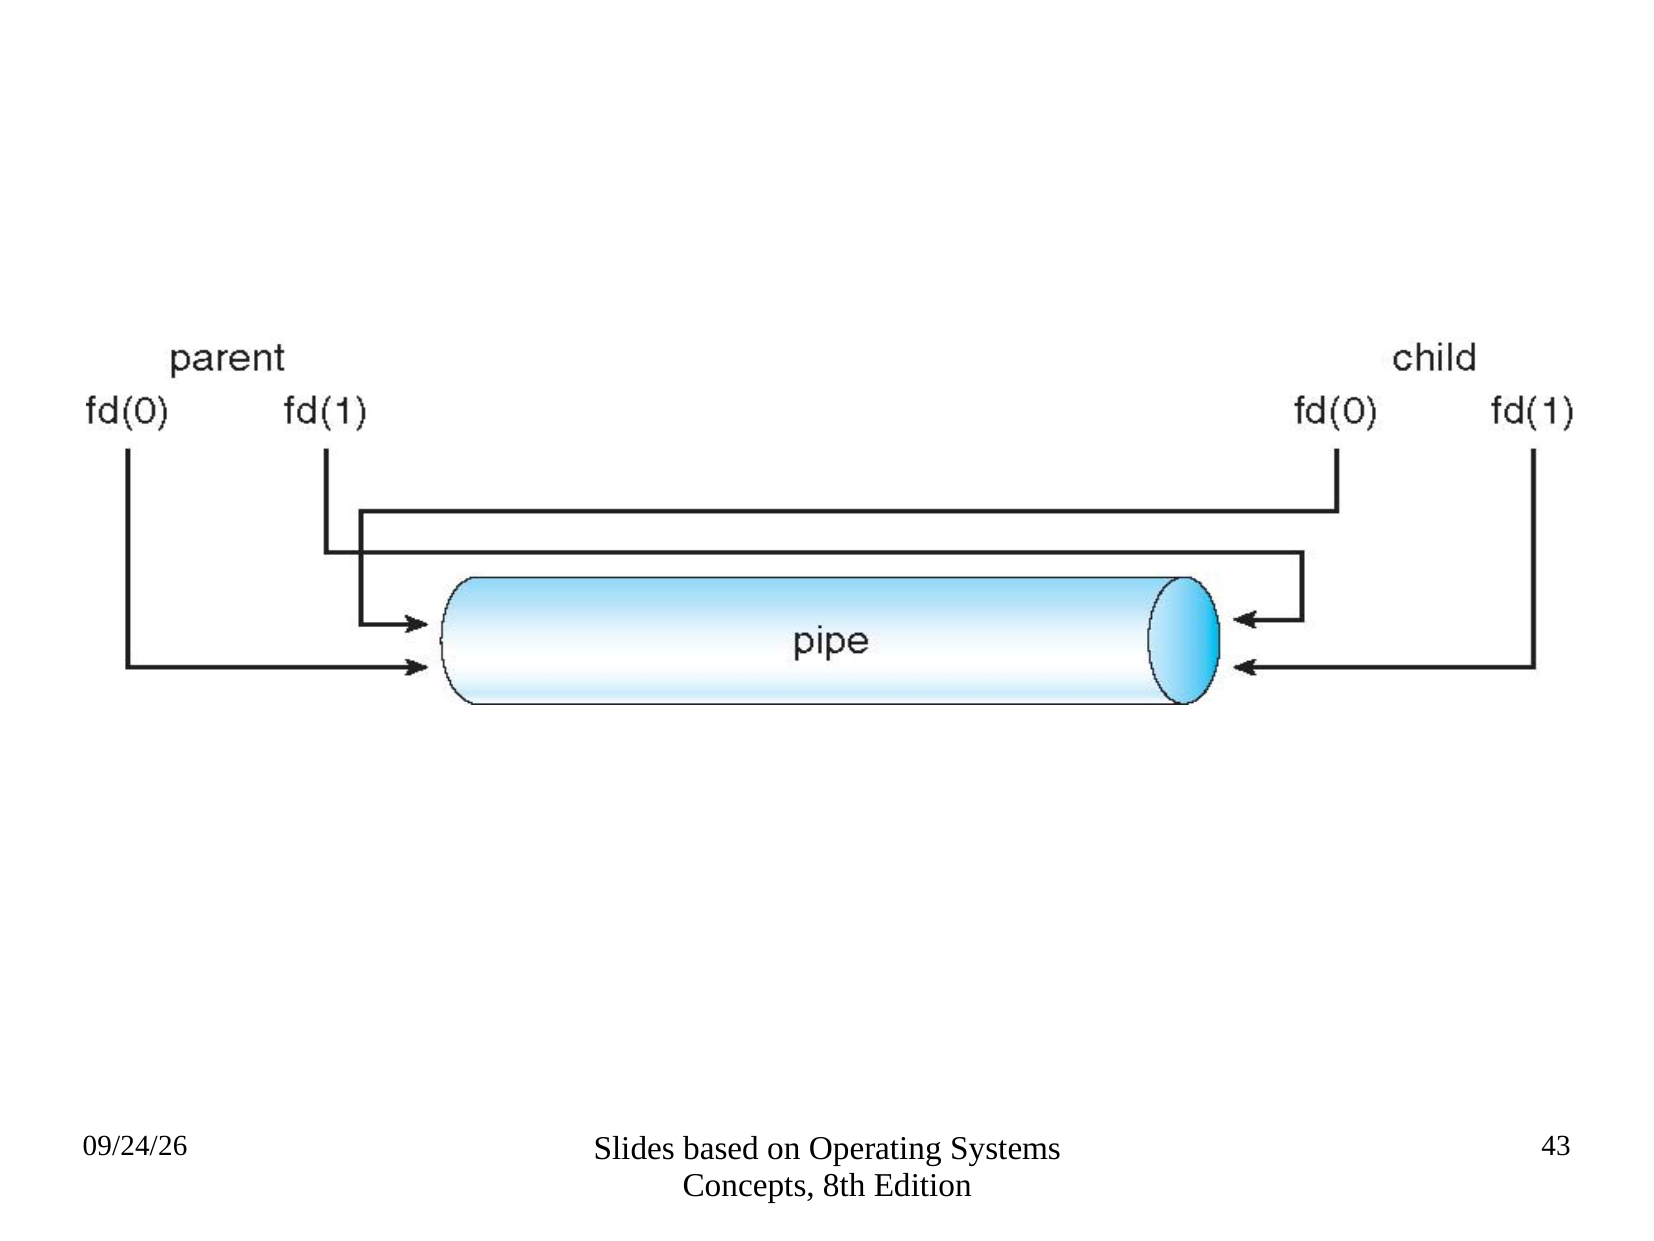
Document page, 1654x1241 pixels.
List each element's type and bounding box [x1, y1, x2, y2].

picture [86, 337, 1576, 706]
